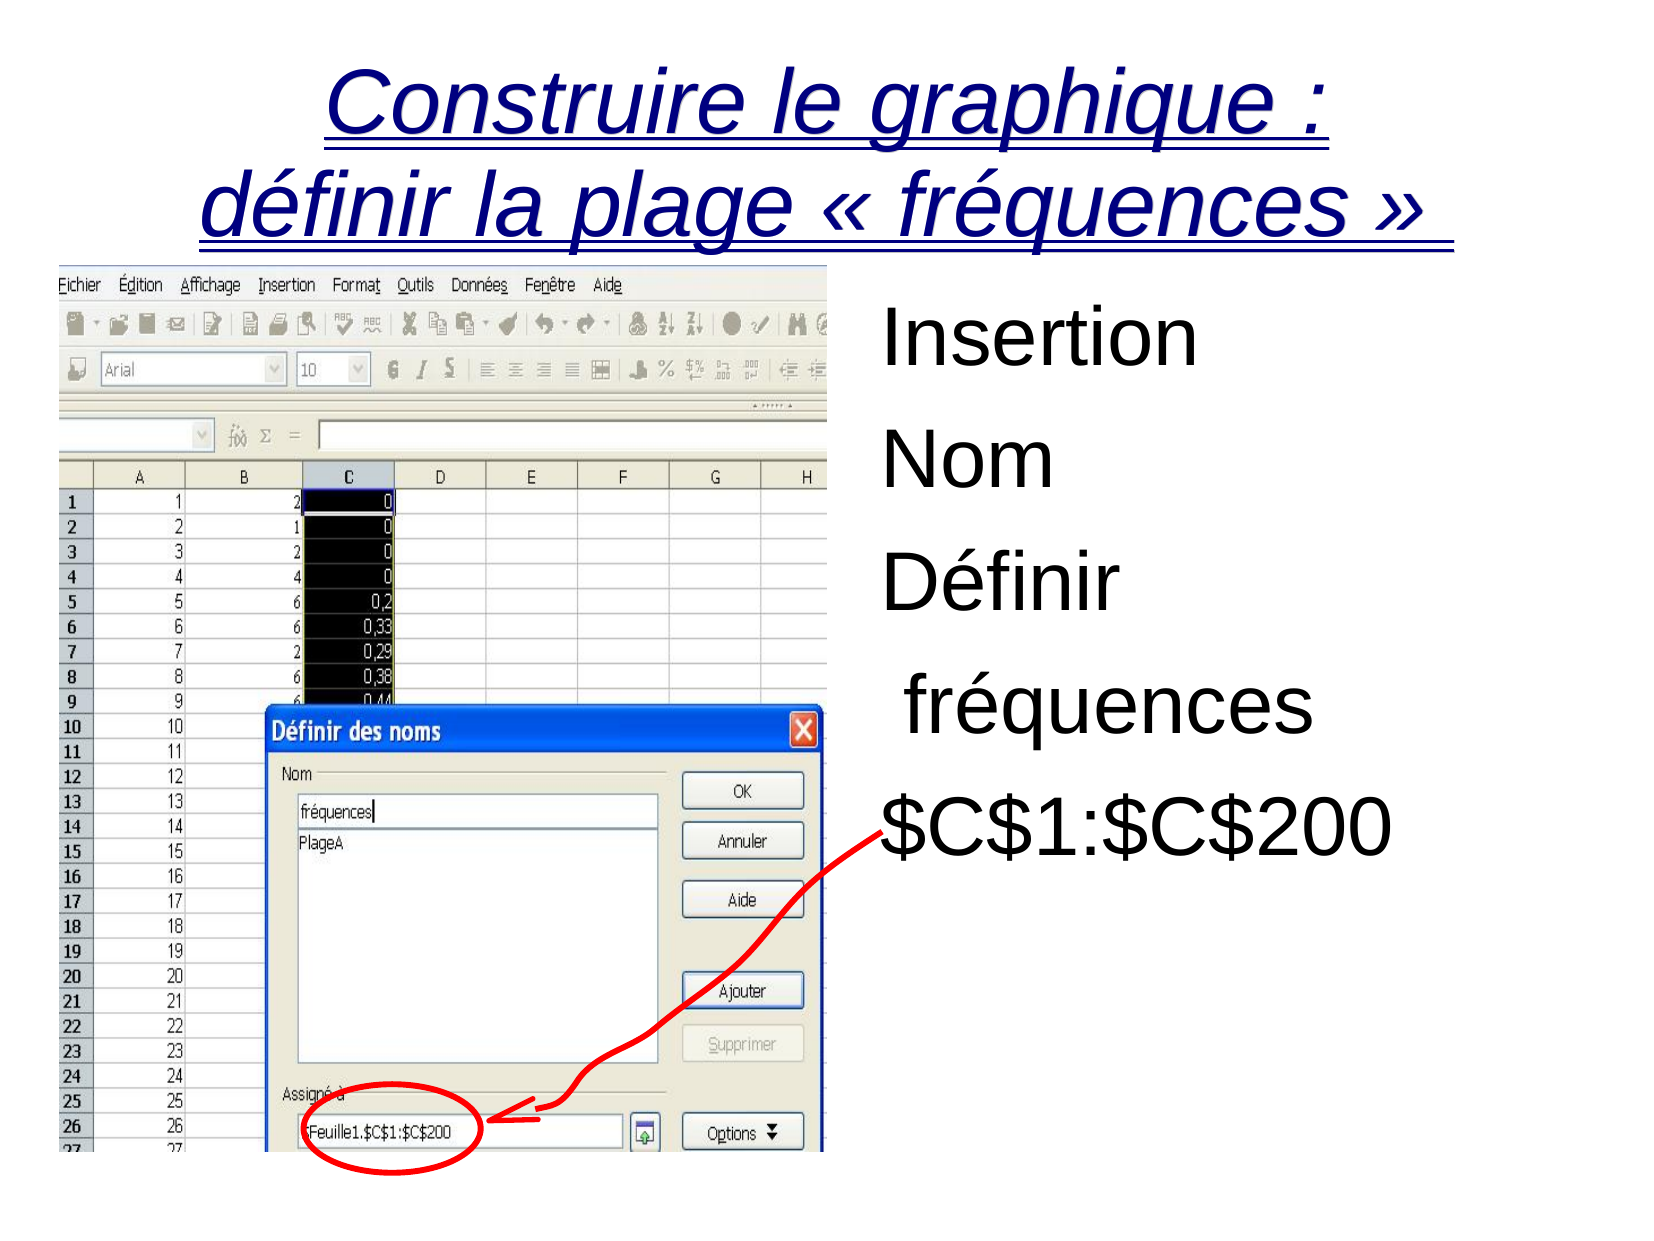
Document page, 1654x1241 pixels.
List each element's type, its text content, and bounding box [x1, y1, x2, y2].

list Insertion Nom Définir fréquences $C$1:$C$200 [845, 290, 1572, 1109]
text_box [303, 1084, 481, 1173]
title Construire le graphique : définir la plage « fréquences » [82, 49, 1571, 257]
picture [59, 265, 827, 1152]
